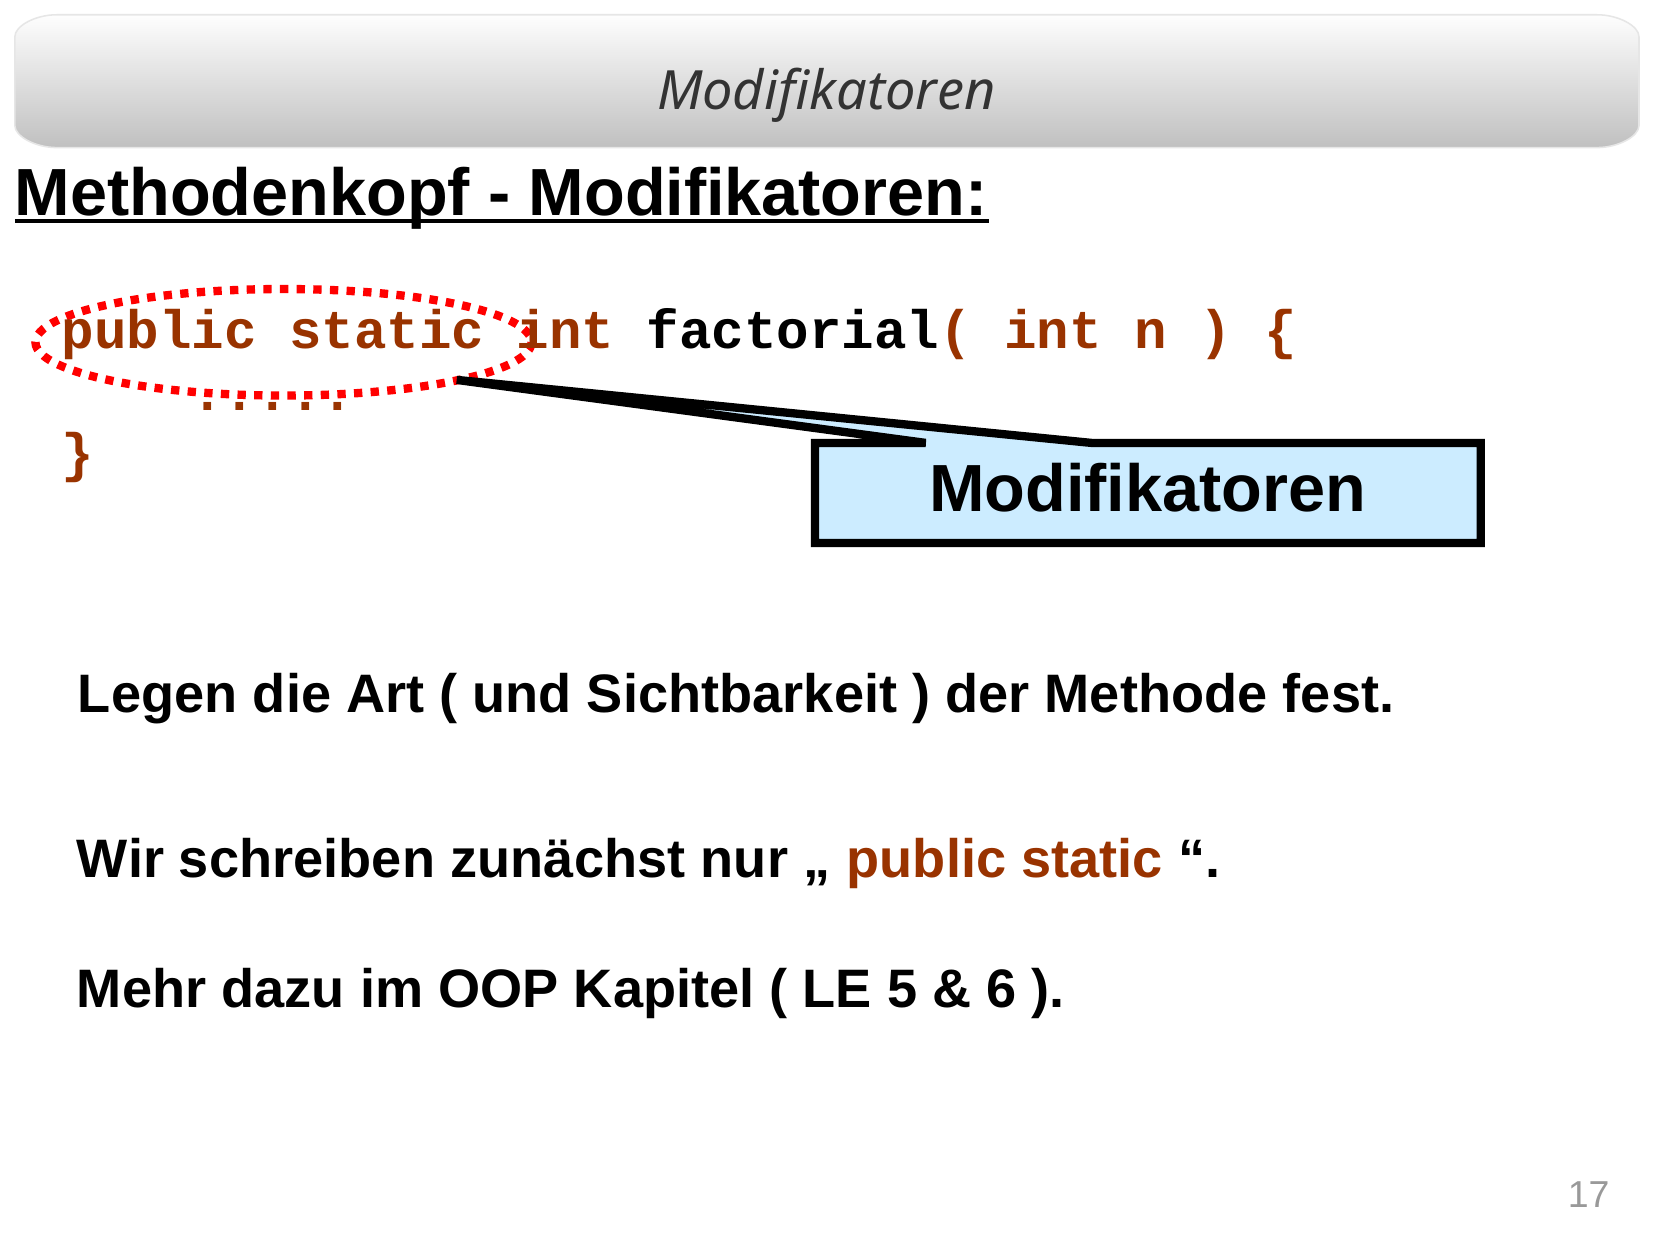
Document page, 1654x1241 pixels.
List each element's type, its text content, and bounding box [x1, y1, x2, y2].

title Modifikatoren [29, 29, 1624, 148]
text_box Methodenkopf - Modifikatoren: [0, 147, 1501, 238]
text_box Legen die Art ( und Sichtbarkeit ) der Methode fest. [48, 655, 1536, 732]
text_box public static int factorial( int n ) { ..... } [46, 295, 1501, 496]
text_box Wir schreiben zunächst nur „ public static “. [47, 820, 1485, 897]
text_box Modifikatoren [815, 496, 1481, 543]
text_box Mehr dazu im OOP Kapitel ( LE 5 & 6 ). [47, 950, 1485, 1027]
